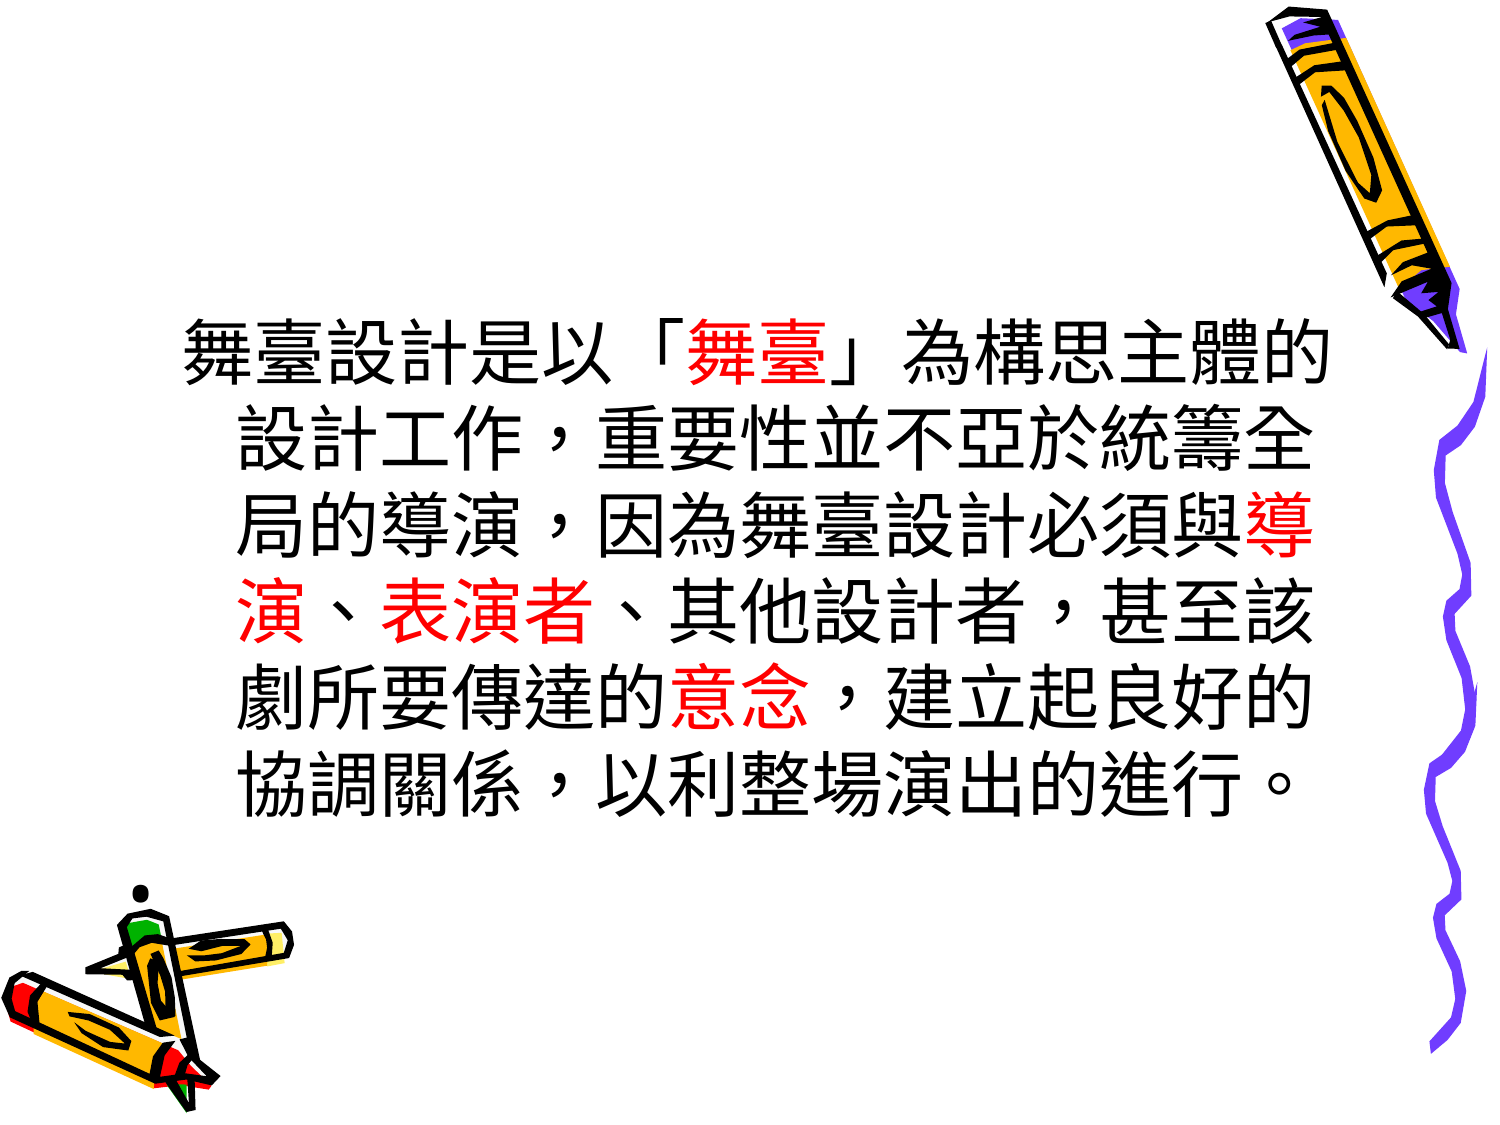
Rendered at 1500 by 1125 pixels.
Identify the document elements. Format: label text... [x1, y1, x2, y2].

list 舞臺設計是以「舞臺」為構思主體的設計工作，重要性並不亞於統籌全局的導演，因為舞臺設計必須與導演、表演者、其他設計者，甚至該劇所要傳達的意念，建立起良好的協調關係，以利整場演出的進行。 [112, 299, 1375, 901]
